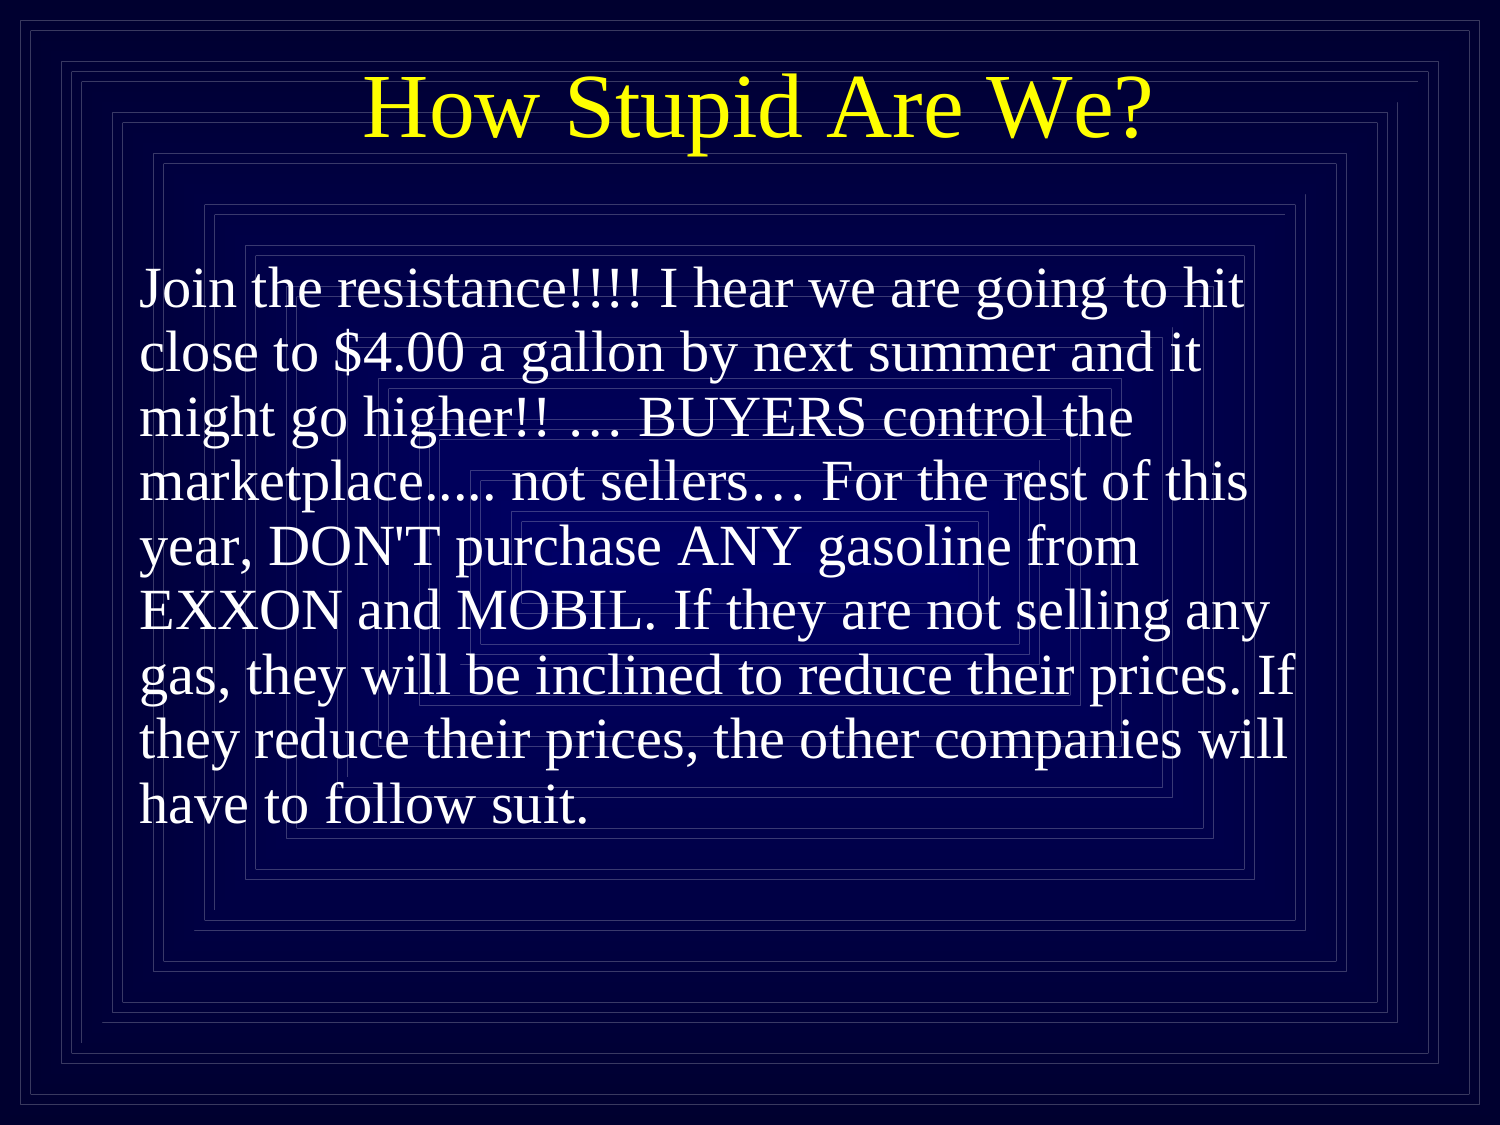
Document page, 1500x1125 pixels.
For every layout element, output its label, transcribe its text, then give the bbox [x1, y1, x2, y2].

text_box How Stupid Are We? [18, 12, 1500, 200]
text_box Join the resistance!!!! I hear we are going to hit close to $4.00 a gallon by next summer and it might go higher!! … BUYERS control the marketplace..... not sellers… For the rest of this year, DON'T purchase ANY gasoline from EXXON and MOBIL. If they are not selling any gas, they will be inclined to reduce their prices. If they reduce their prices, the other companies will have to follow suit. [124, 247, 1363, 844]
